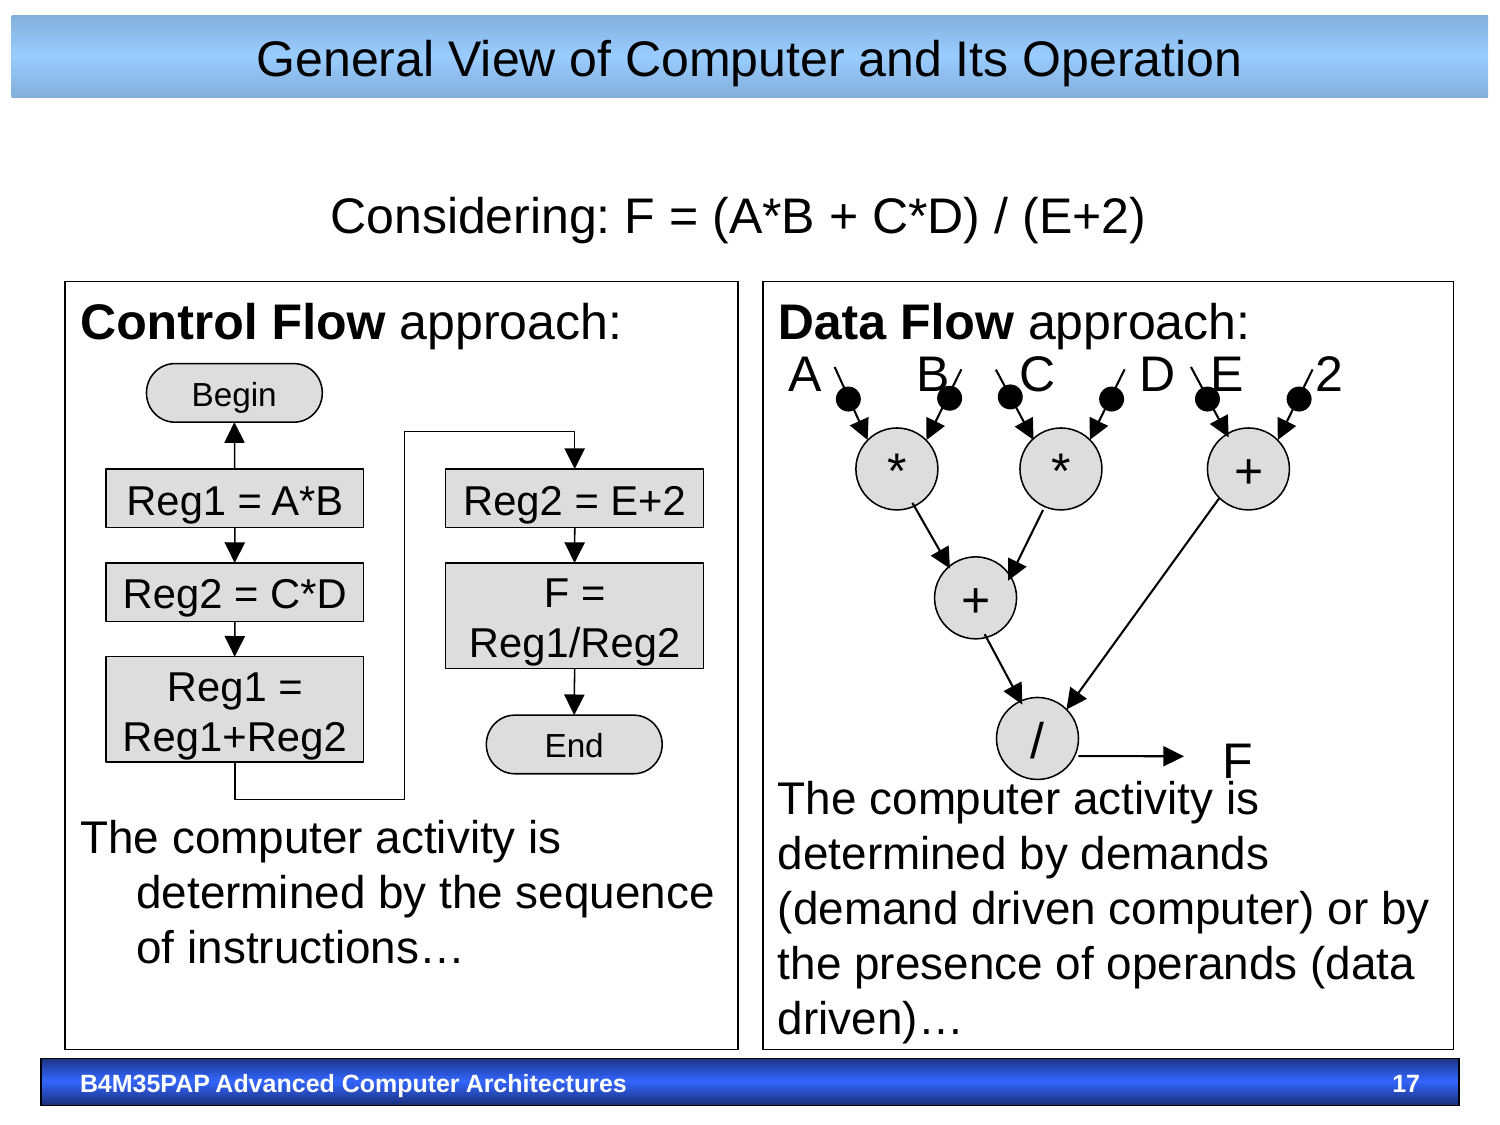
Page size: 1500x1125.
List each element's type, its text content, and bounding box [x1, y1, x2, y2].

text_box [1287, 387, 1311, 411]
text_box Considering: F = (A*B + C*D) / (E+2) [58, 176, 1419, 251]
text_box A B C D [925, 360, 940, 371]
text_box [937, 386, 962, 410]
text_box + [1207, 427, 1290, 510]
text_box F [1207, 720, 1302, 796]
text_box Reg2 = C*D [106, 563, 364, 621]
text_box E [1195, 379, 1201, 397]
text_box 2 [1301, 334, 1395, 409]
title General View of Computer and Its Operation [11, 15, 1489, 98]
text_box End [486, 715, 663, 774]
text_box Reg1 = Reg1+Reg2 [106, 657, 364, 762]
text_box Begin [146, 363, 323, 423]
text_box Data Flow approach: The computer activity is determined by demands (demand driven computer) or by the presence of operands (data driven)… [762, 281, 1454, 1050]
text_box * [1019, 427, 1102, 510]
text_box Reg1 = A*B [106, 469, 364, 528]
text_box * [855, 427, 938, 510]
text_box A B C D [925, 375, 942, 387]
text_box F = Reg1/Reg2 [446, 563, 704, 668]
text_box Reg2 = E+2 [446, 469, 704, 528]
text_box [998, 385, 1023, 409]
text_box [1099, 387, 1124, 411]
text_box E [1195, 401, 1200, 409]
text_box [1195, 387, 1220, 411]
text_box + [934, 556, 1017, 639]
text_box [836, 387, 861, 411]
text_box A B C D [773, 334, 1195, 409]
text_box Control Flow approach: The computer activity is determined by the sequence of instructions… [65, 281, 738, 1050]
text_box / [996, 697, 1079, 780]
text_box E [1195, 334, 1290, 409]
